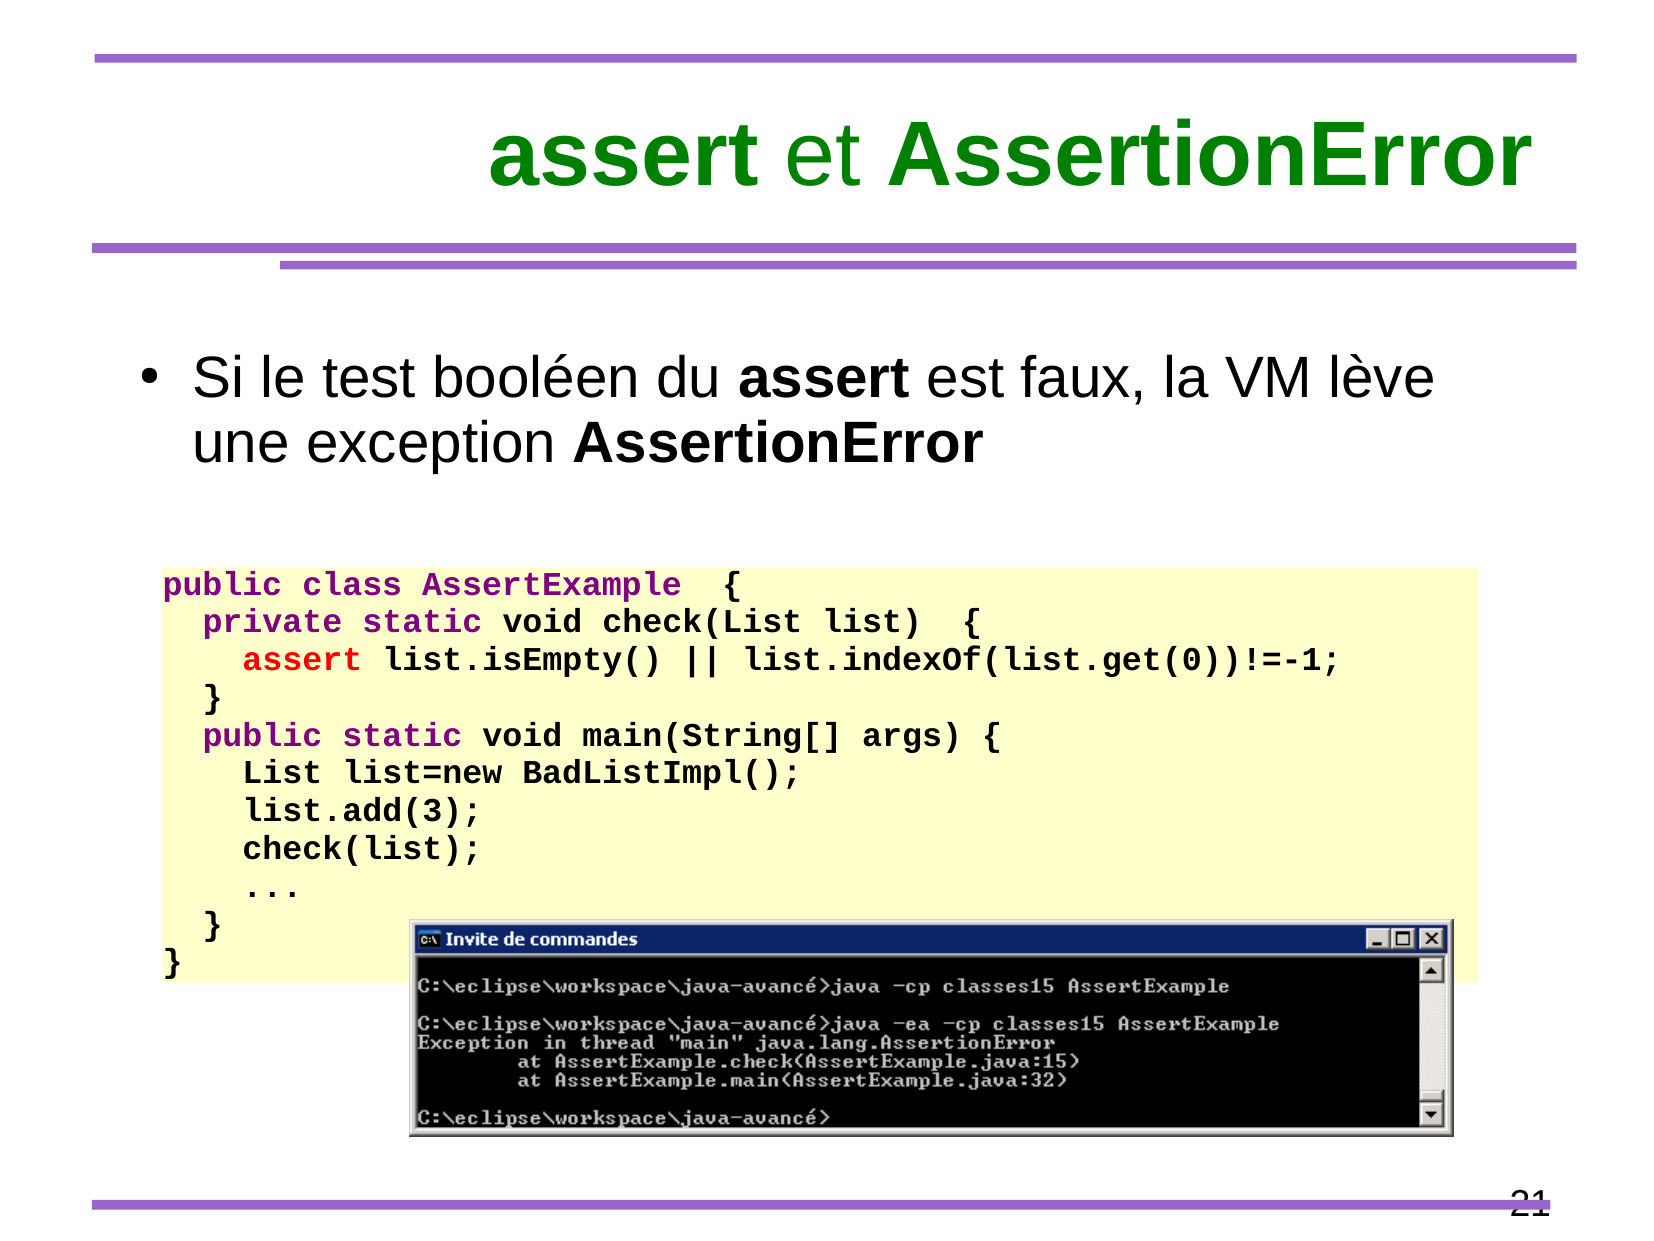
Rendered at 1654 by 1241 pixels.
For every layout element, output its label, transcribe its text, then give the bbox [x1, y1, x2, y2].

picture [409, 919, 1454, 1137]
list Si le test booléen du assert est faux, la VM lève une exception AssertionError [121, 344, 1534, 1127]
title assert et AssertionError [121, 49, 1534, 257]
text_box public class AssertExample { private static void check(List list) { assert list.isEmpty() || list.indexOf(list.get(0))!=-1; } public static void main(String[] args) { List list=new BadListImpl(); list.add(3); check(list); ... } } [162, 567, 1479, 983]
